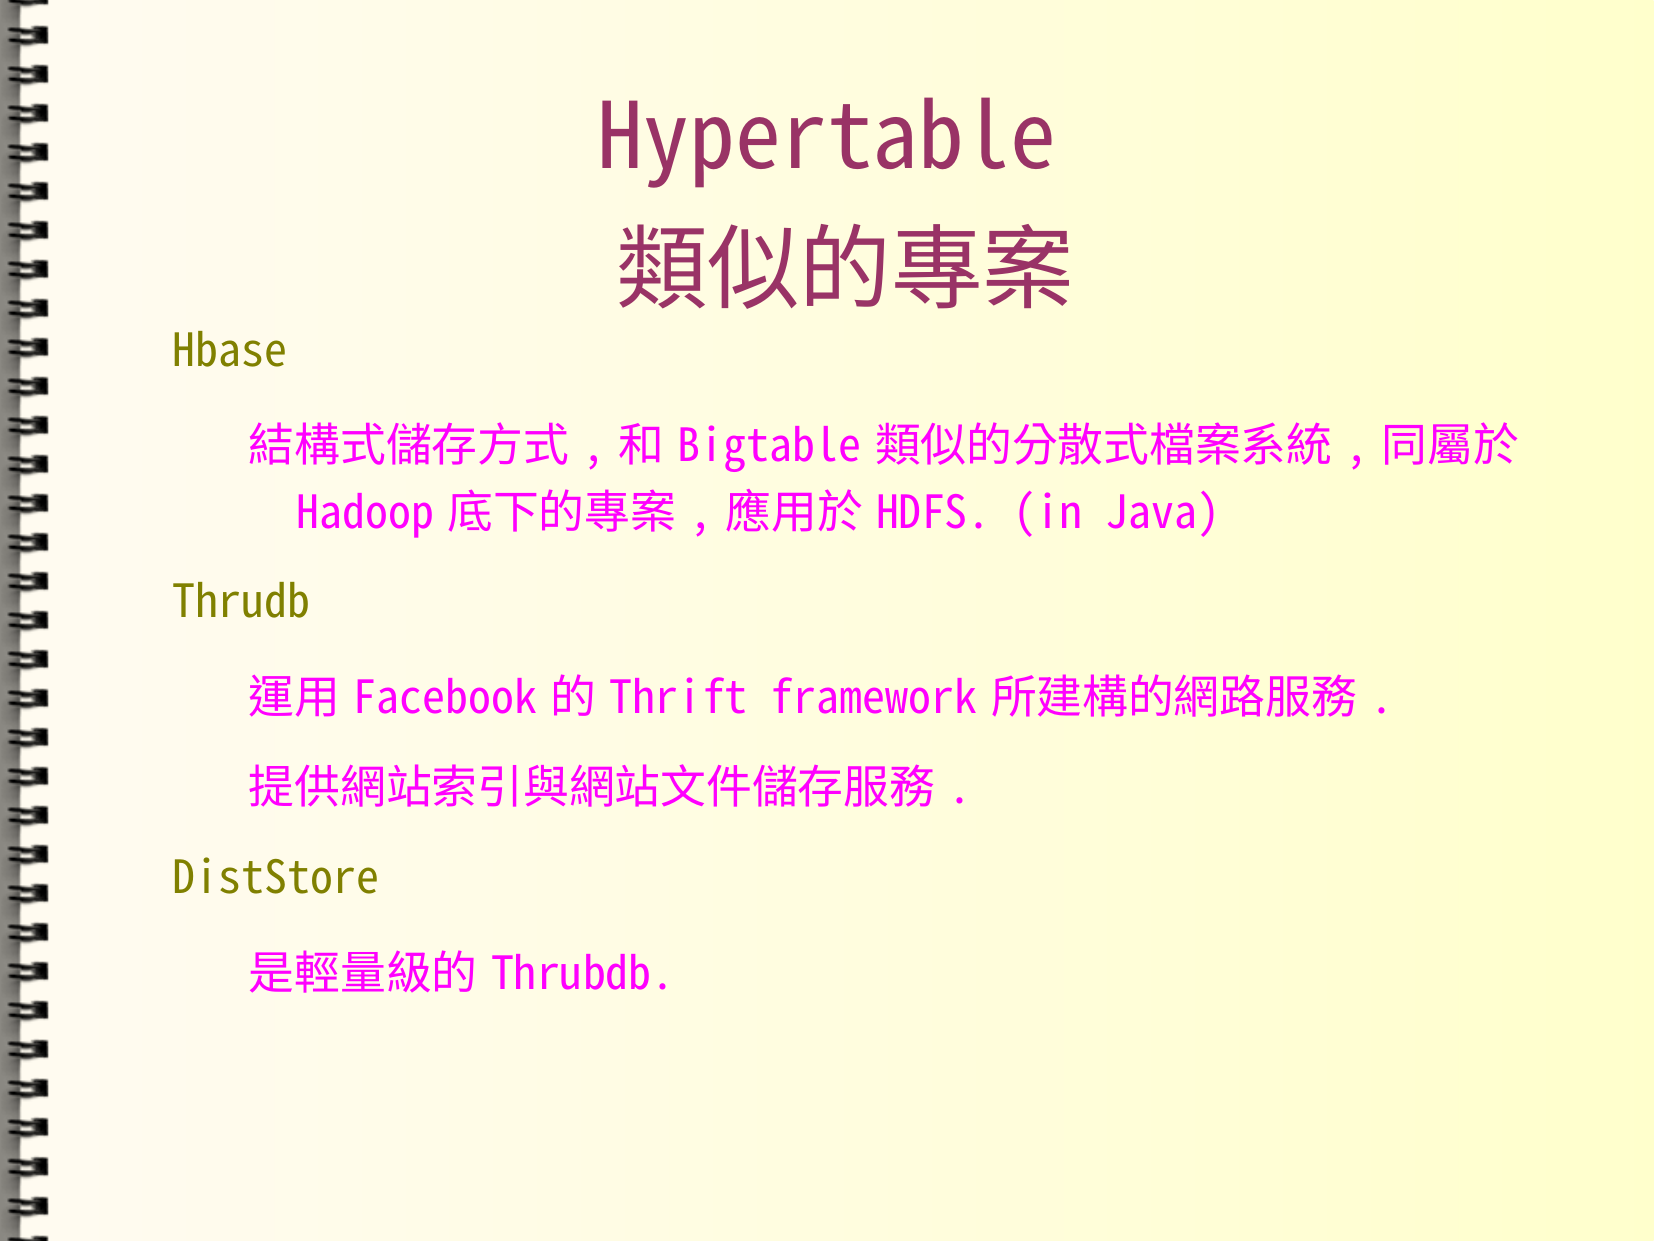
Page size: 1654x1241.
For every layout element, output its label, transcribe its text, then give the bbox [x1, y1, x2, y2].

list Hbase 結構式儲存方式,和Bigtable類似的分散式檔案系統,同屬於Hadoop底下的專案,應用於HDFS. (in Java) Thrudb 運用Facebook的Thrift framework所建構的網路服務. 提供網站索引與網站文件儲存服務. DistStore 是輕量級的Thrubdb. [154, 313, 1536, 1095]
title Hypertable 類似的專案 [121, 84, 1534, 305]
picture [0, 0, 1654, 1241]
